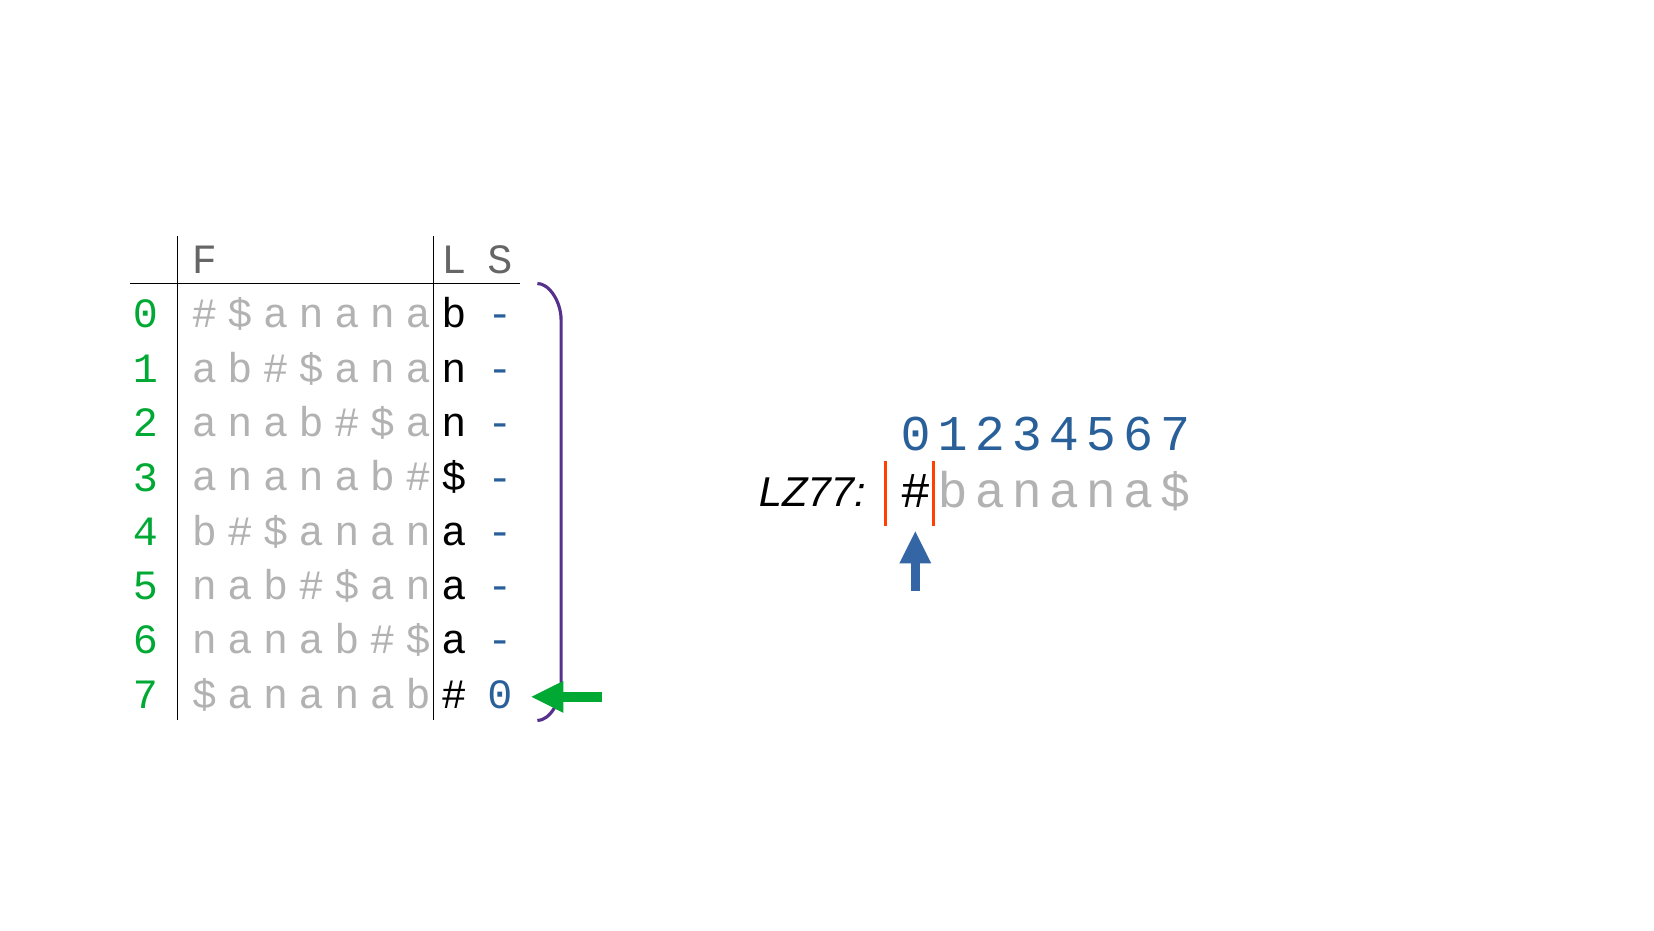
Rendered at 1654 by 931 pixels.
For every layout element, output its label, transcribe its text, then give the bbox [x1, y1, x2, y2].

text_box F L #$ananab ab#$anan anab#$an ananab#$ b#$anana nab#$ana nanab#$a $ananab# [177, 224, 538, 783]
text_box F L #$ananab ab#$anan anab#$an ananab#$ b#$anana nab#$ana nanab#$a $ananab# [178, 224, 472, 283]
text_box 01234567 #banana$ [885, 401, 1206, 530]
text_box S - - - - - - - 0 [472, 224, 520, 745]
text_box 0 1 2 3 4 5 6 7 [118, 224, 178, 733]
text_box LZ77: [744, 453, 885, 524]
